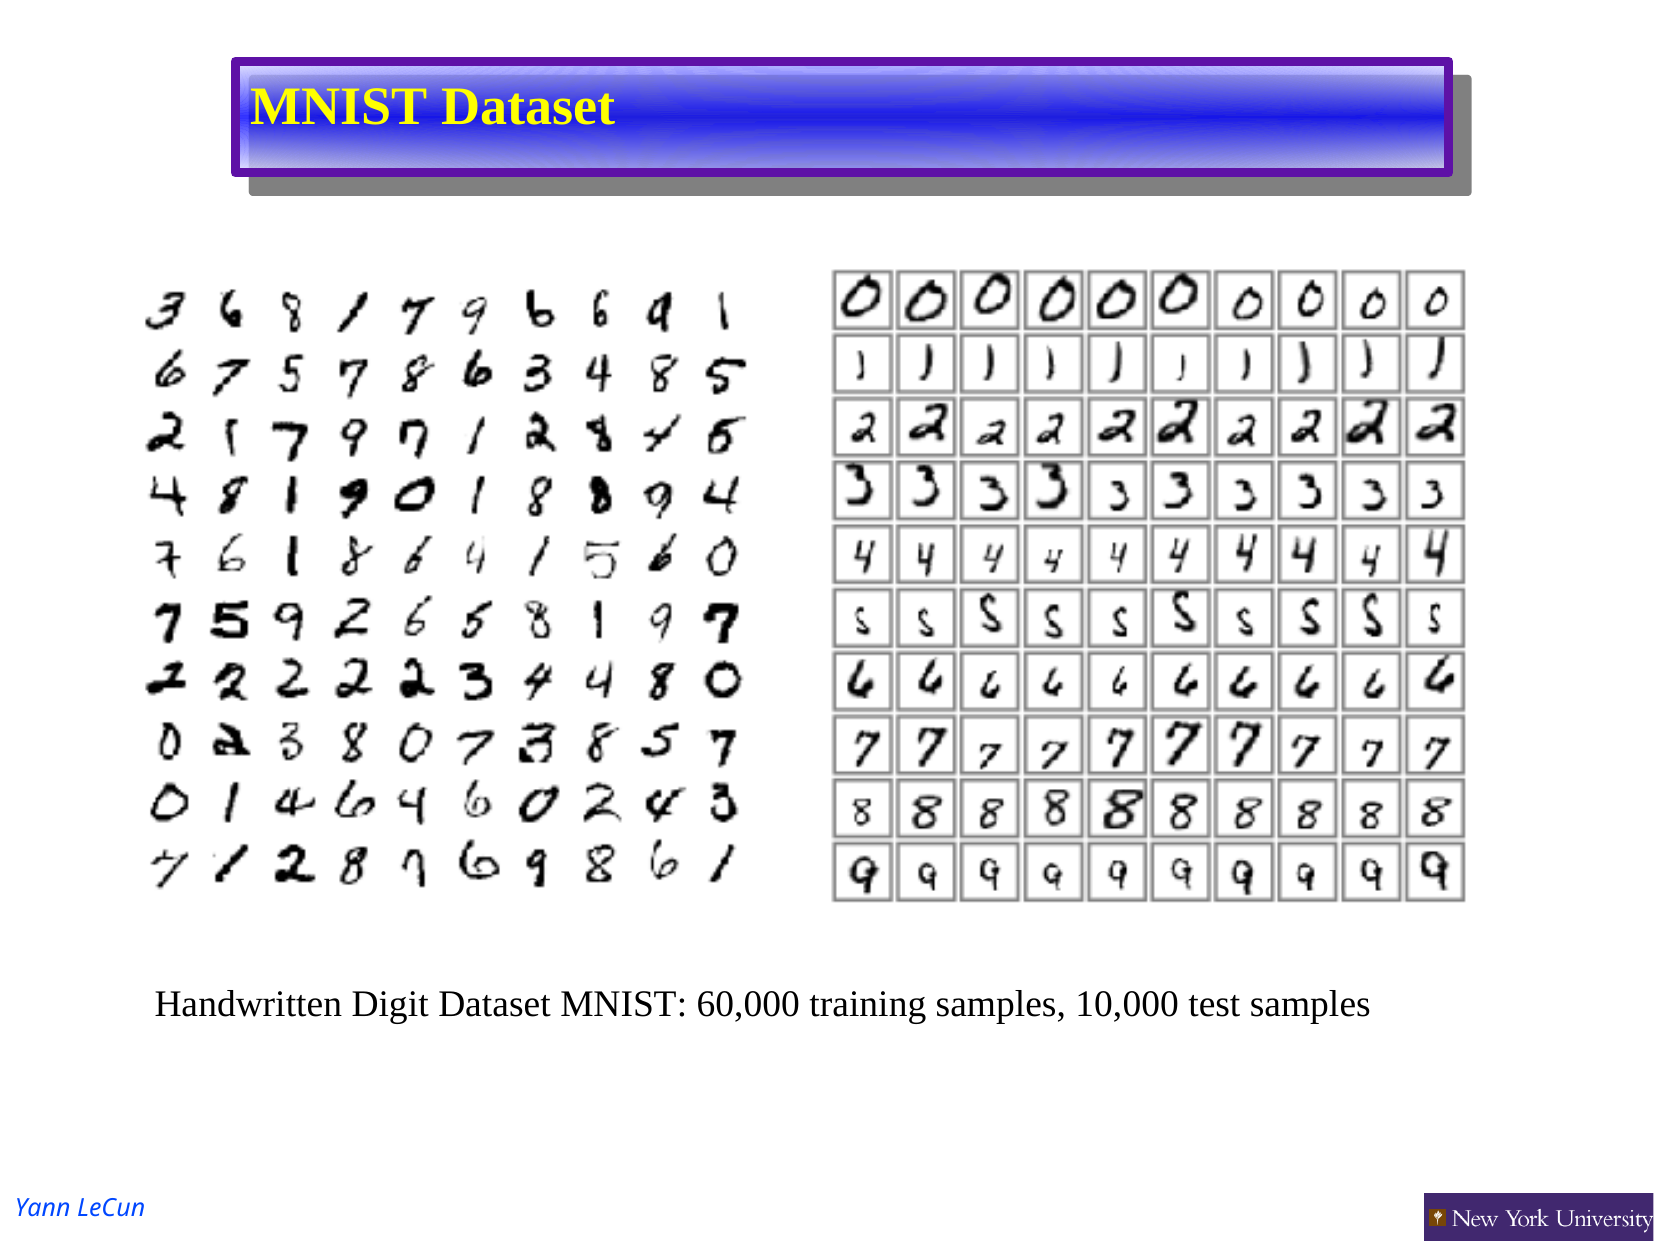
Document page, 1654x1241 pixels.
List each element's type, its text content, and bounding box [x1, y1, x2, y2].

text_box MNIST Dataset [235, 61, 1449, 173]
text_box Handwritten Digit Dataset MNIST: 60,000 training samples, 10,000 test samples [145, 982, 1585, 1092]
picture [1424, 1193, 1654, 1241]
picture [134, 278, 754, 900]
picture [830, 269, 1468, 907]
